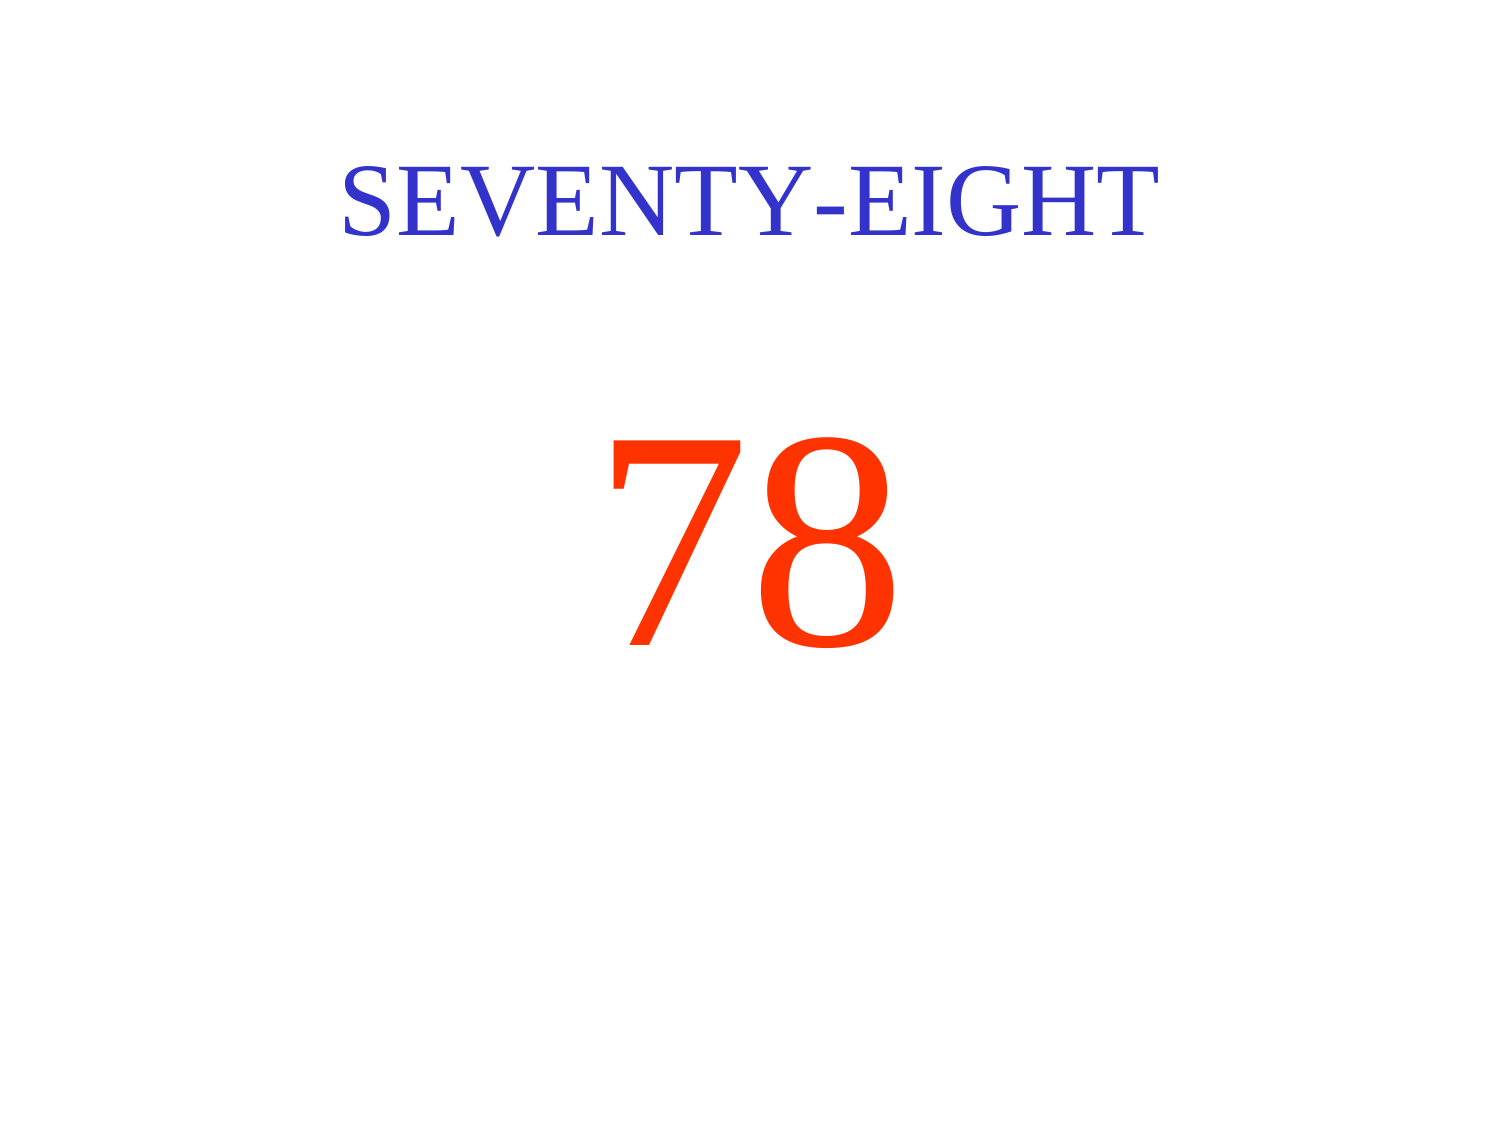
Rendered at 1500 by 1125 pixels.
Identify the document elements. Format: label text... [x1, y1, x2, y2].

title SEVENTY-EIGHT [112, 99, 1388, 288]
list 78 [112, 324, 1388, 1000]
